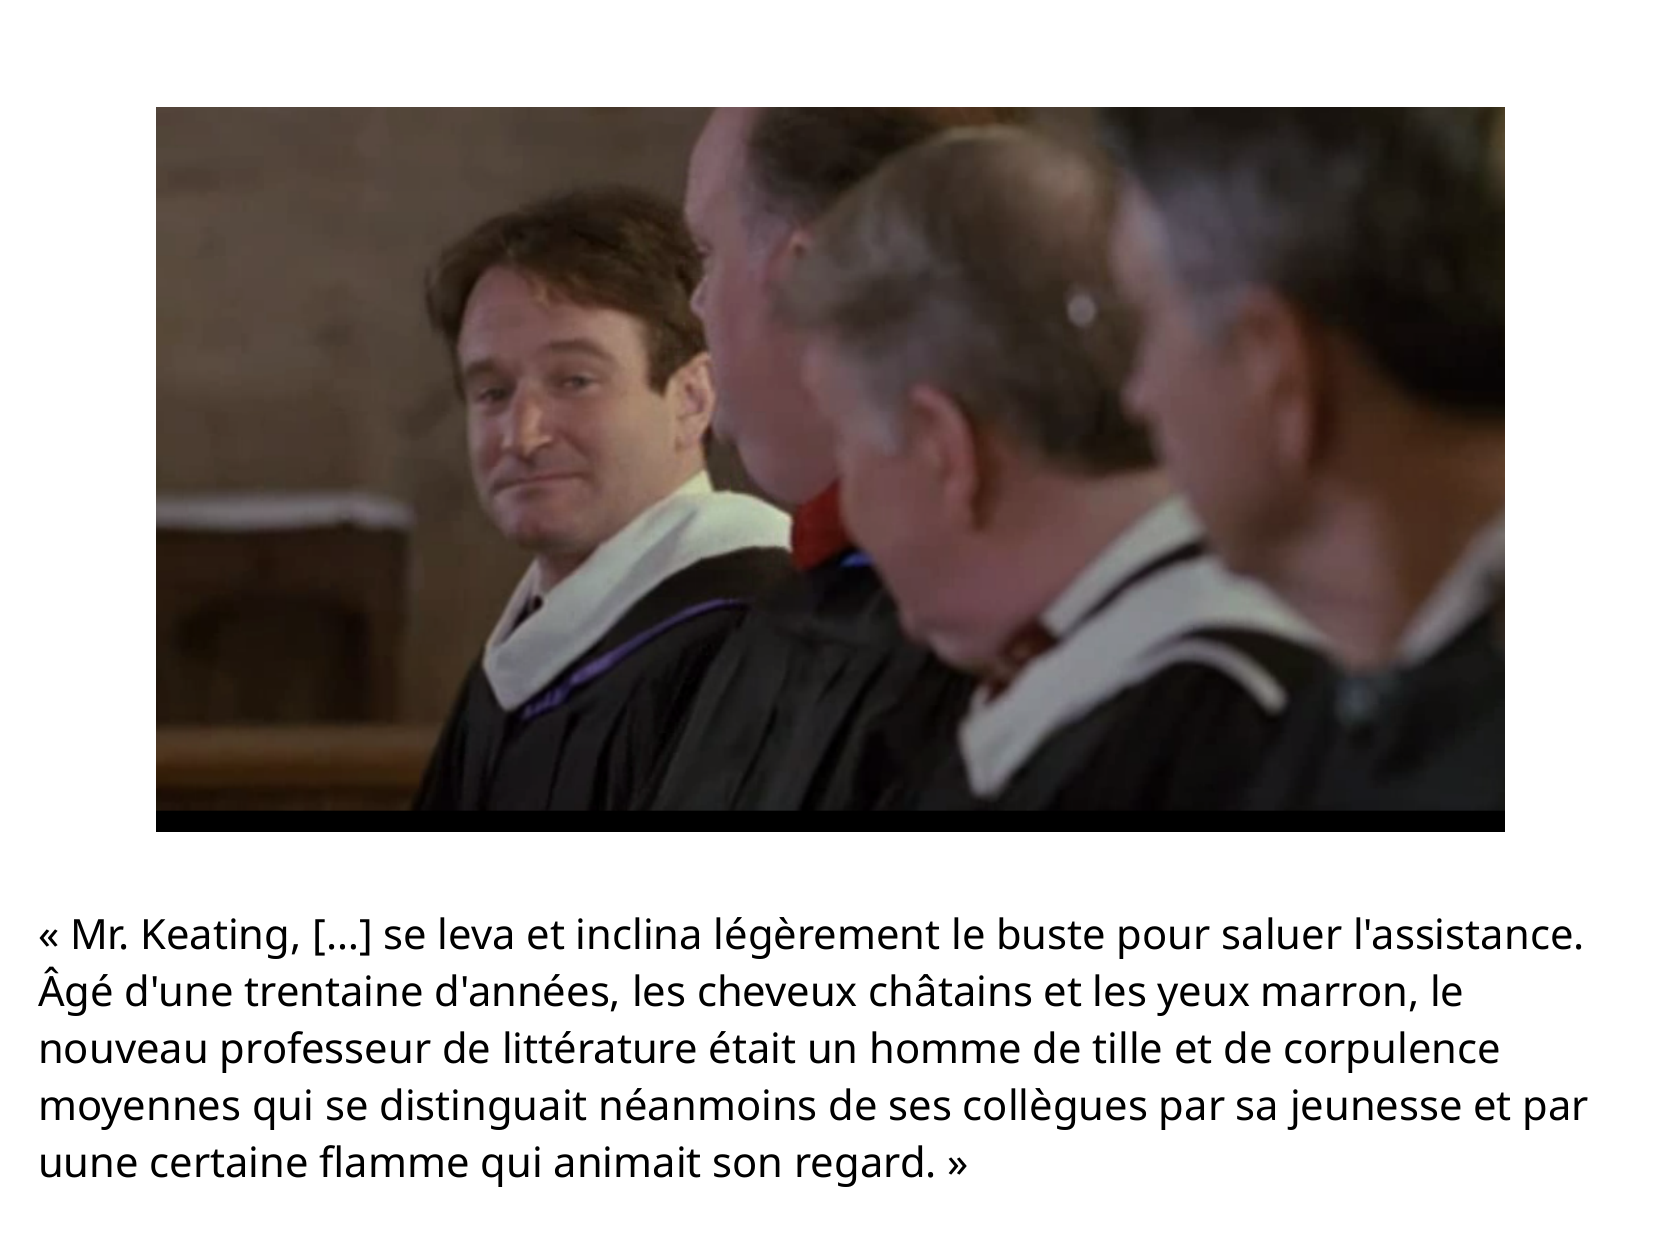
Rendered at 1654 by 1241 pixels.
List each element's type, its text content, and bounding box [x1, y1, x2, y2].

picture [156, 107, 1505, 832]
text_box « Mr. Keating, […] se leva et inclina légèrement le buste pour saluer l'assistance. Âgé d'une trentaine d'années, les cheveux châtains et les yeux marron, le nouveau professeur de littérature était un homme de tille et de corpulence moyennes qui se distinguait néanmoins de ses collègues par sa jeunesse et par uune certaine flamme qui animait son regard. » [23, 897, 1654, 1203]
